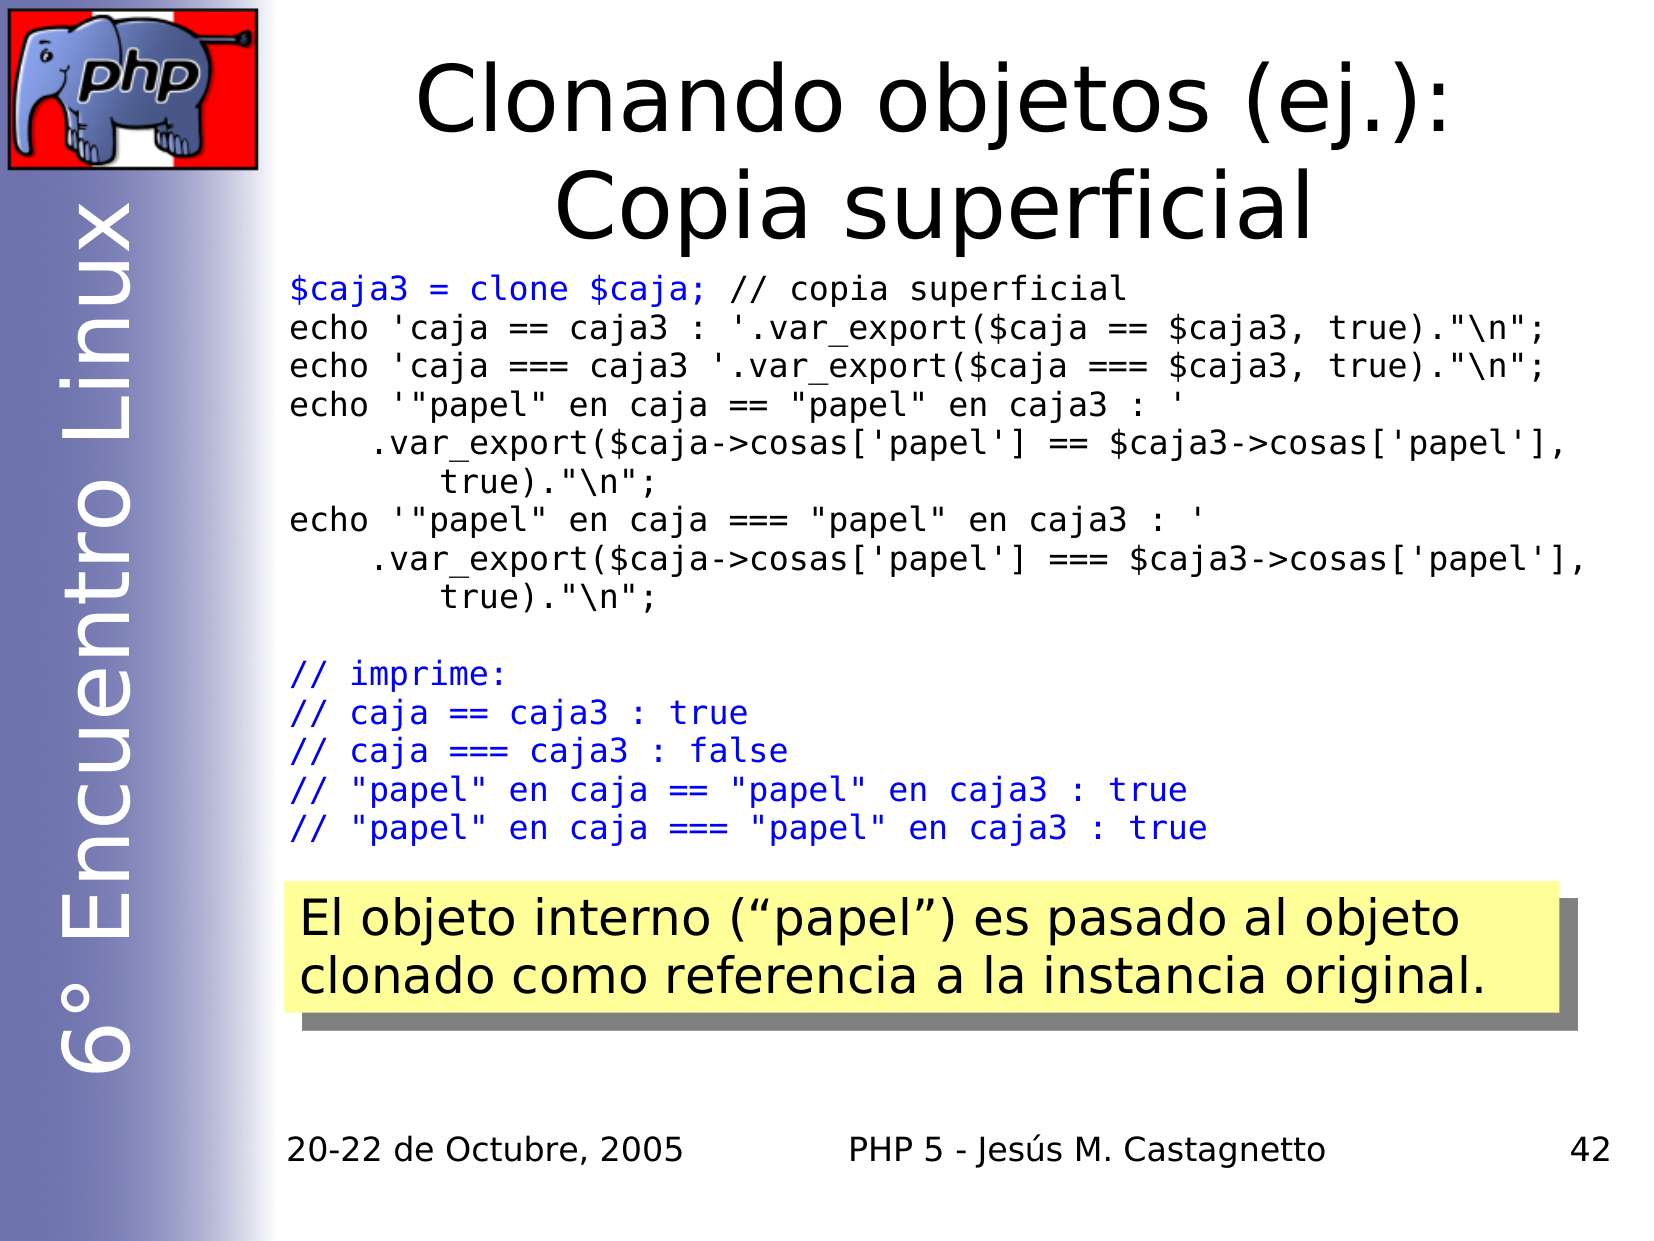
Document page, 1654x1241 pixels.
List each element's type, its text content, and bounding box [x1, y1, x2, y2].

picture [0, 0, 1654, 1241]
title Clonando objetos (ej.): Copia superficial [300, 45, 1571, 261]
text_box $caja3 = clone $caja; // copia superficial echo 'caja == caja3 : '.var_export($caja == $caja3, true)."\n"; echo 'caja === caja3 '.var_export($caja === $caja3, true)."\n"; echo '"papel" en caja == "papel" en caja3 : ' .var_export($caja->cosas['papel'] == $caja3->cosas['papel'], true)."\n"; echo '"papel" en caja === "papel" en caja3 : ' .var_export($caja->cosas['papel'] === $caja3->cosas['papel'], true)."\n"; // imprime: // caja == caja3 : true // caja === caja3 : false // "papel" en caja == "papel" en caja3 : true // "papel" en caja === "papel" en caja3 : true [274, 262, 1625, 856]
text_box El objeto interno (“papel”) es pasado al objeto clonado como referencia a la instancia original. [284, 881, 1560, 1013]
